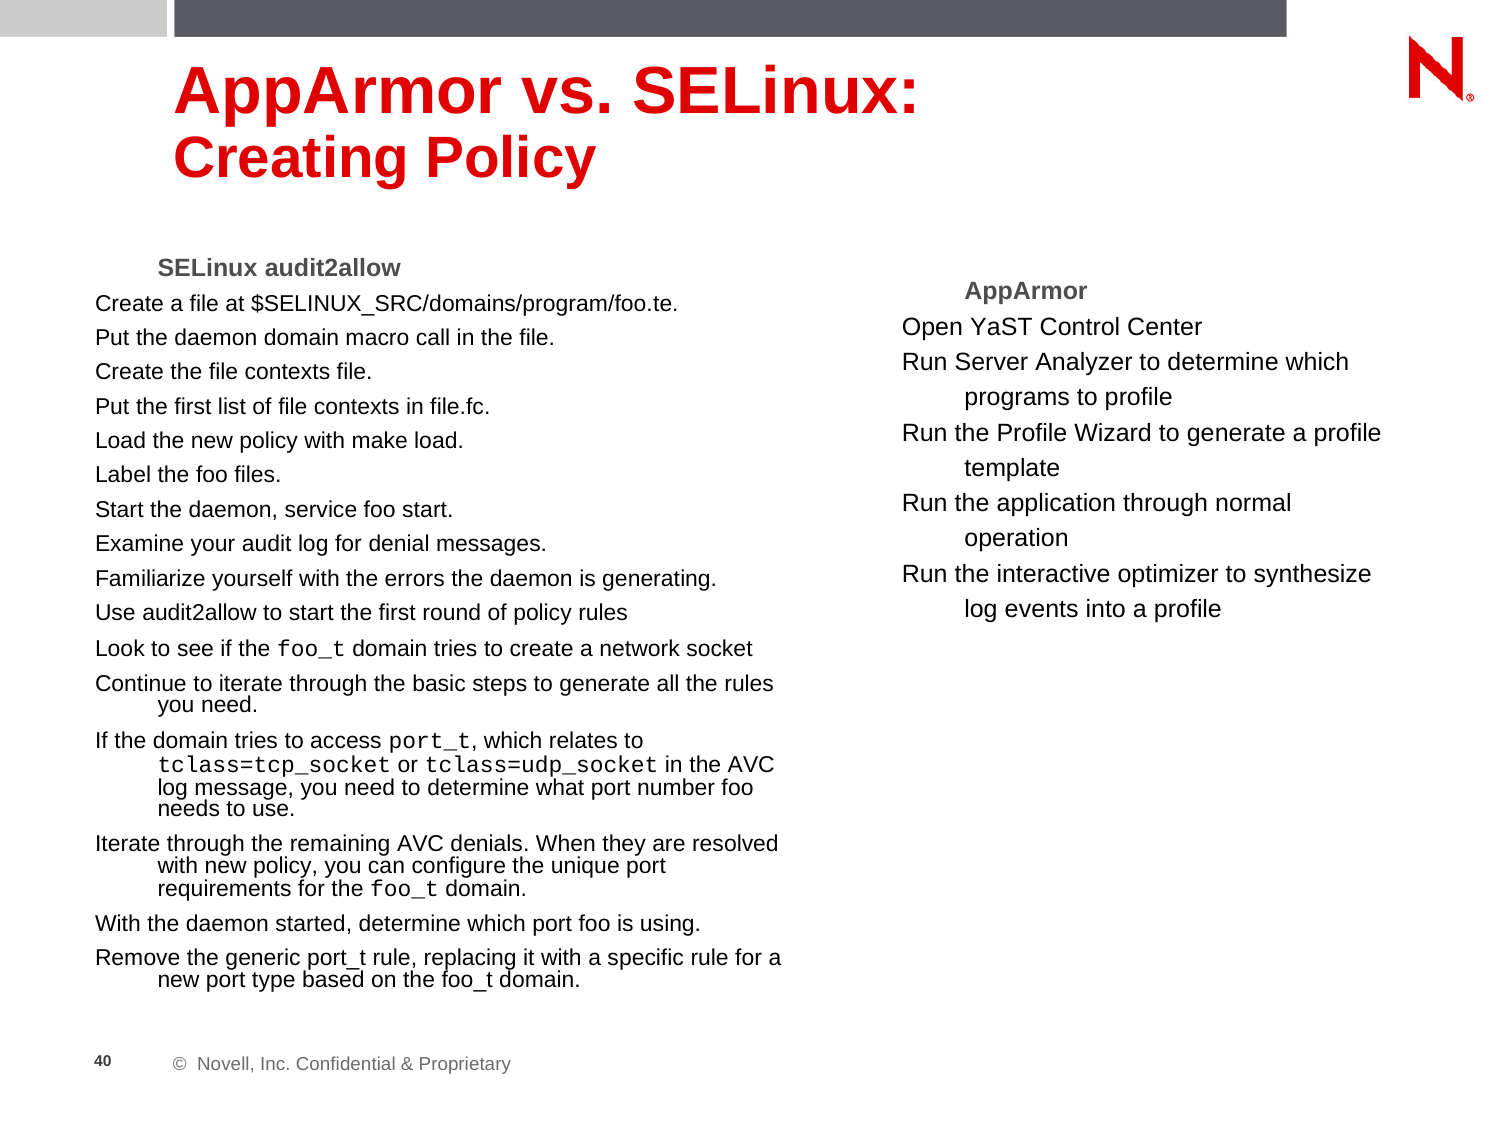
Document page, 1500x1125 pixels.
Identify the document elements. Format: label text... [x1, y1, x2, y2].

list SELinux audit2allow Create a file at $SELINUX_SRC/domains/program/foo.te. Put the daemon domain macro call in the file. Create the file contexts file. Put the first list of file contexts in file.fc. Load the new policy with make load. Label the foo files. Start the daemon, service foo start. Examine your audit log for denial messages. Familiarize yourself with the errors the daemon is generating. Use audit2allow to start the first round of policy rules Look to see if the foo_t domain tries to create a network socket Continue to iterate through the basic steps to generate all the rules you need. If the domain tries to access port_t, which relates to tclass=tcp_socket or tclass=udp_socket in the AVC log message, you need to determine what port number foo needs to use. Iterate through the remaining AVC denials. When they are resolved with new policy, you can configure the unique port requirements for the foo_t domain. With the daemon started, determine which port foo is using. Remove the generic port_t rule, replacing it with a specific rule for a new port type based on the foo_t domain. [87, 249, 804, 1125]
title AppArmor vs. SELinux: Creating Policy [173, 41, 1395, 205]
list AppArmor Open YaST Control Center Run Server Analyzer to determine which programs to profile Run the Profile Wizard to generate a profile template Run the application through normal operation Run the interactive optimizer to synthesize log events into a profile [894, 261, 1401, 944]
picture [1404, 32, 1477, 105]
